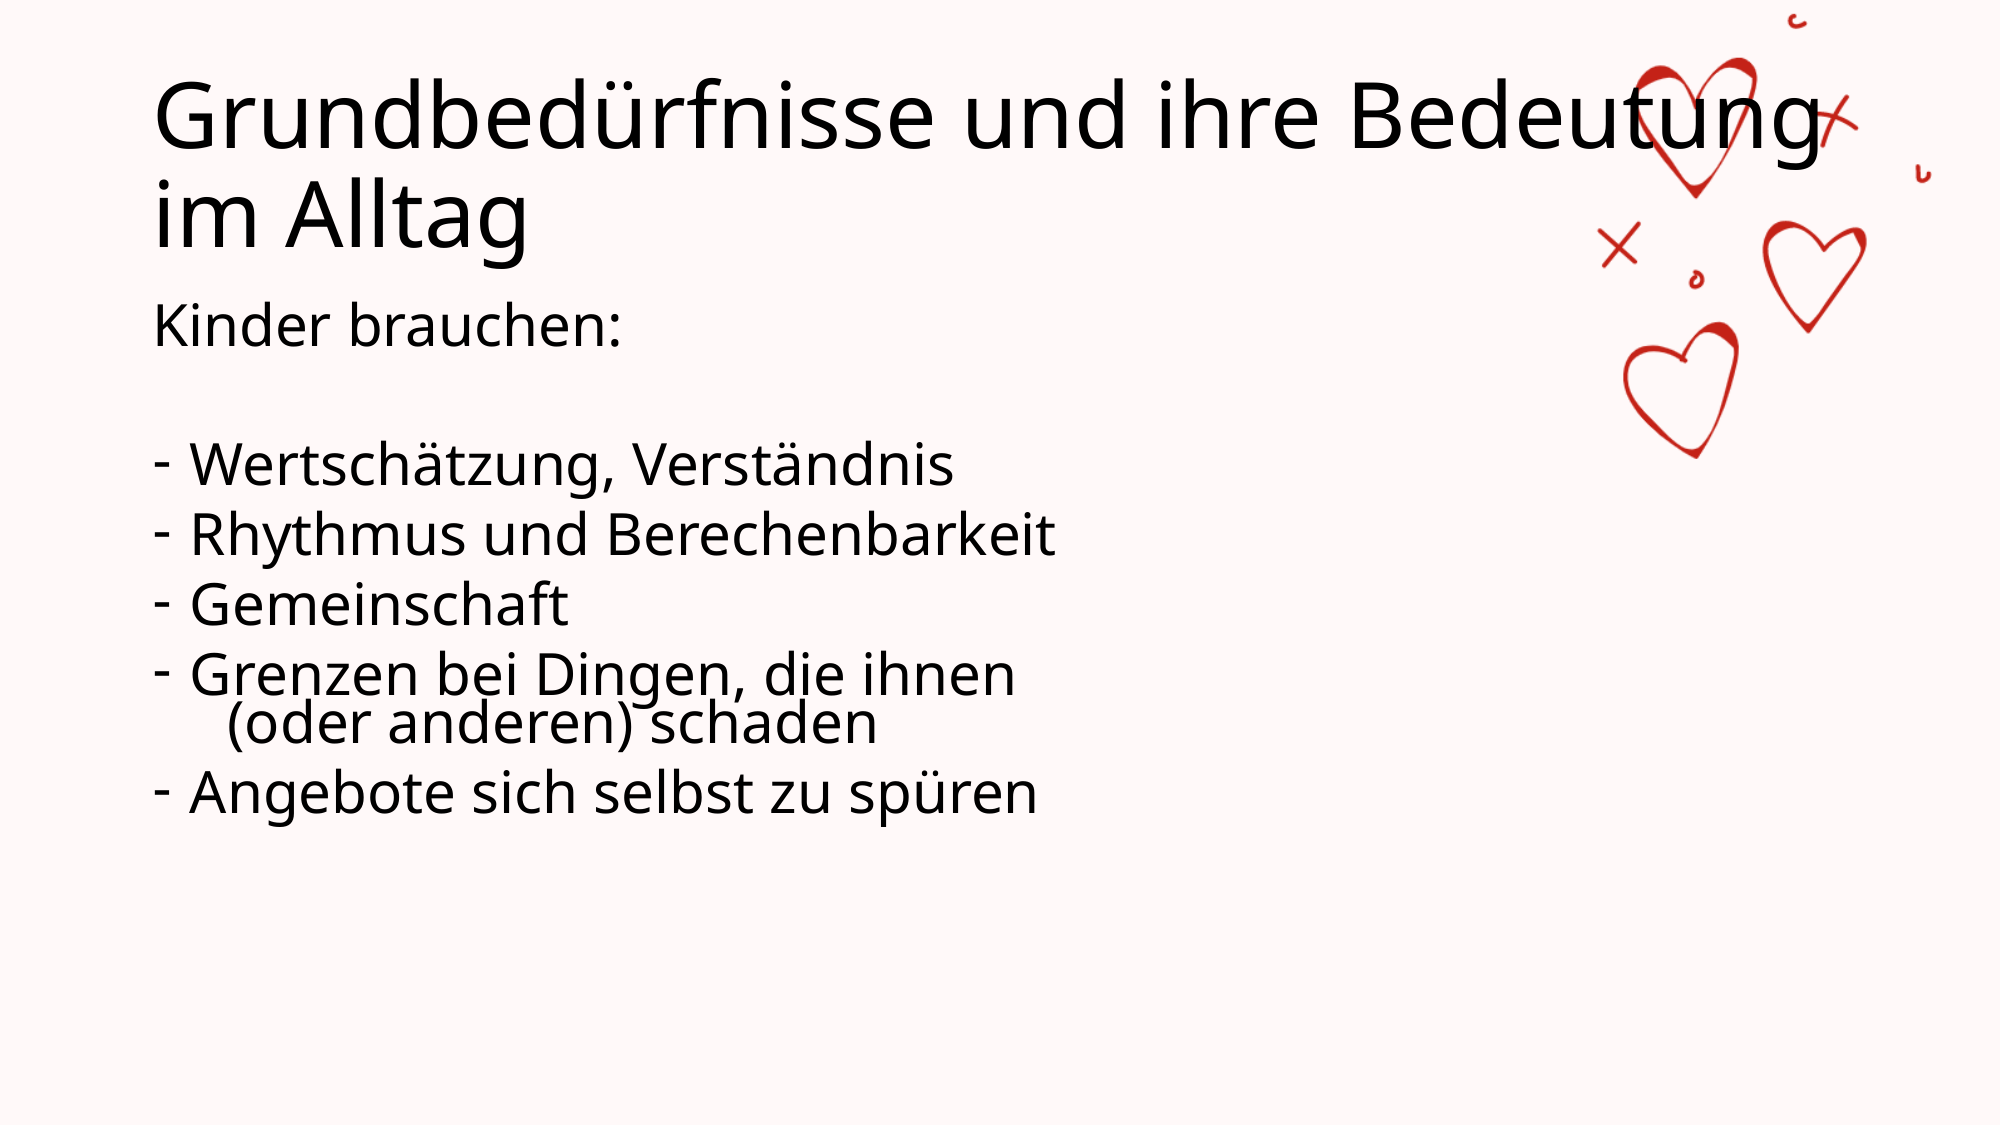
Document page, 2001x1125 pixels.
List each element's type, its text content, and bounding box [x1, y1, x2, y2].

list Kinder brauchen: Wertschätzung, Verständnis Rhythmus und Berechenbarkeit Gemeinschaft Grenzen bei Dingen, die ihnen (oder anderen) schaden Angebote sich selbst zu spüren [137, 299, 1975, 1066]
picture [1557, 0, 2000, 558]
title Grundbedürfnisse und ihre Bedeutung im Alltag [137, 59, 1863, 278]
